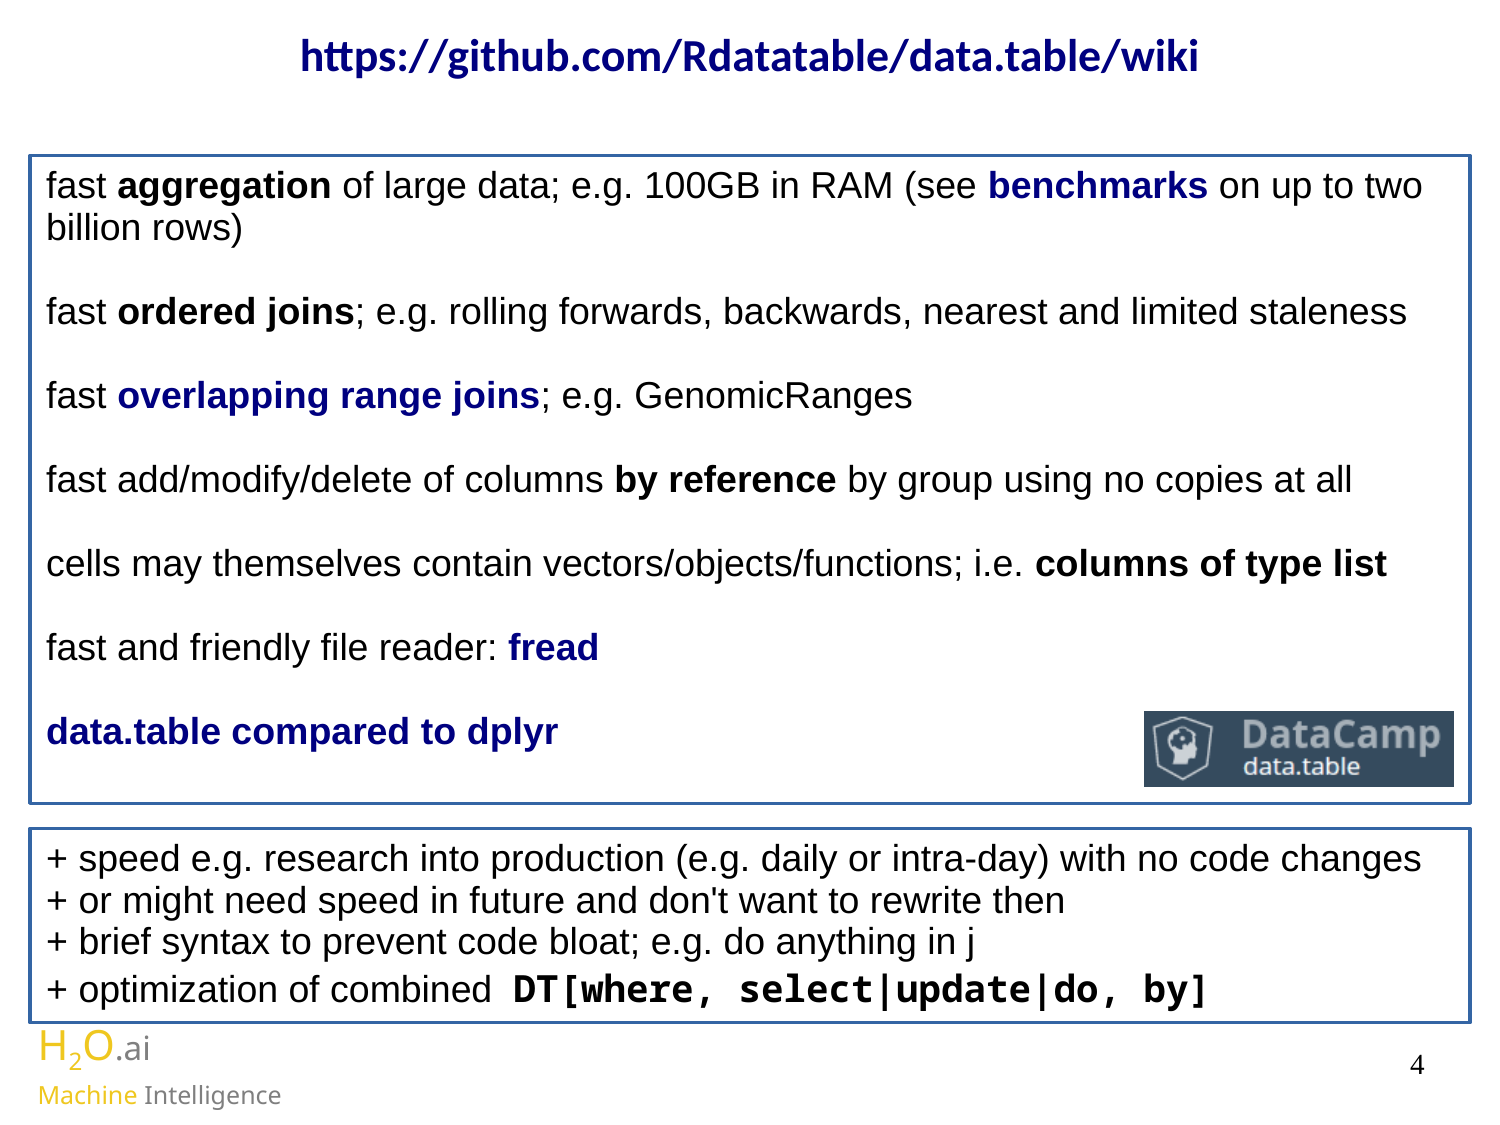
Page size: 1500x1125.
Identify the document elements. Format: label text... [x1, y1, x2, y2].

text_box + speed e.g. research into production (e.g. daily or intra-day) with no code changes + or might need speed in future and don't want to rewrite then + brief syntax to prevent code bloat; e.g. do anything in j + optimization of combined DT[where, select|update|do, by] [30, 828, 1471, 1018]
title https://github.com/Rdatatable/data.table/wiki [75, 15, 1425, 105]
text_box fast aggregation of large data; e.g. 100GB in RAM (see benchmarks on up to two billion rows) fast ordered joins; e.g. rolling forwards, backwards, nearest and limited staleness fast overlapping range joins; e.g. GenomicRanges fast add/modify/delete of columns by reference by group using no copies at all cells may themselves contain vectors/objects/functions; i.e. columns of type list fast and friendly file reader: fread data.table compared to dplyr [30, 155, 1471, 804]
picture [1144, 711, 1454, 787]
